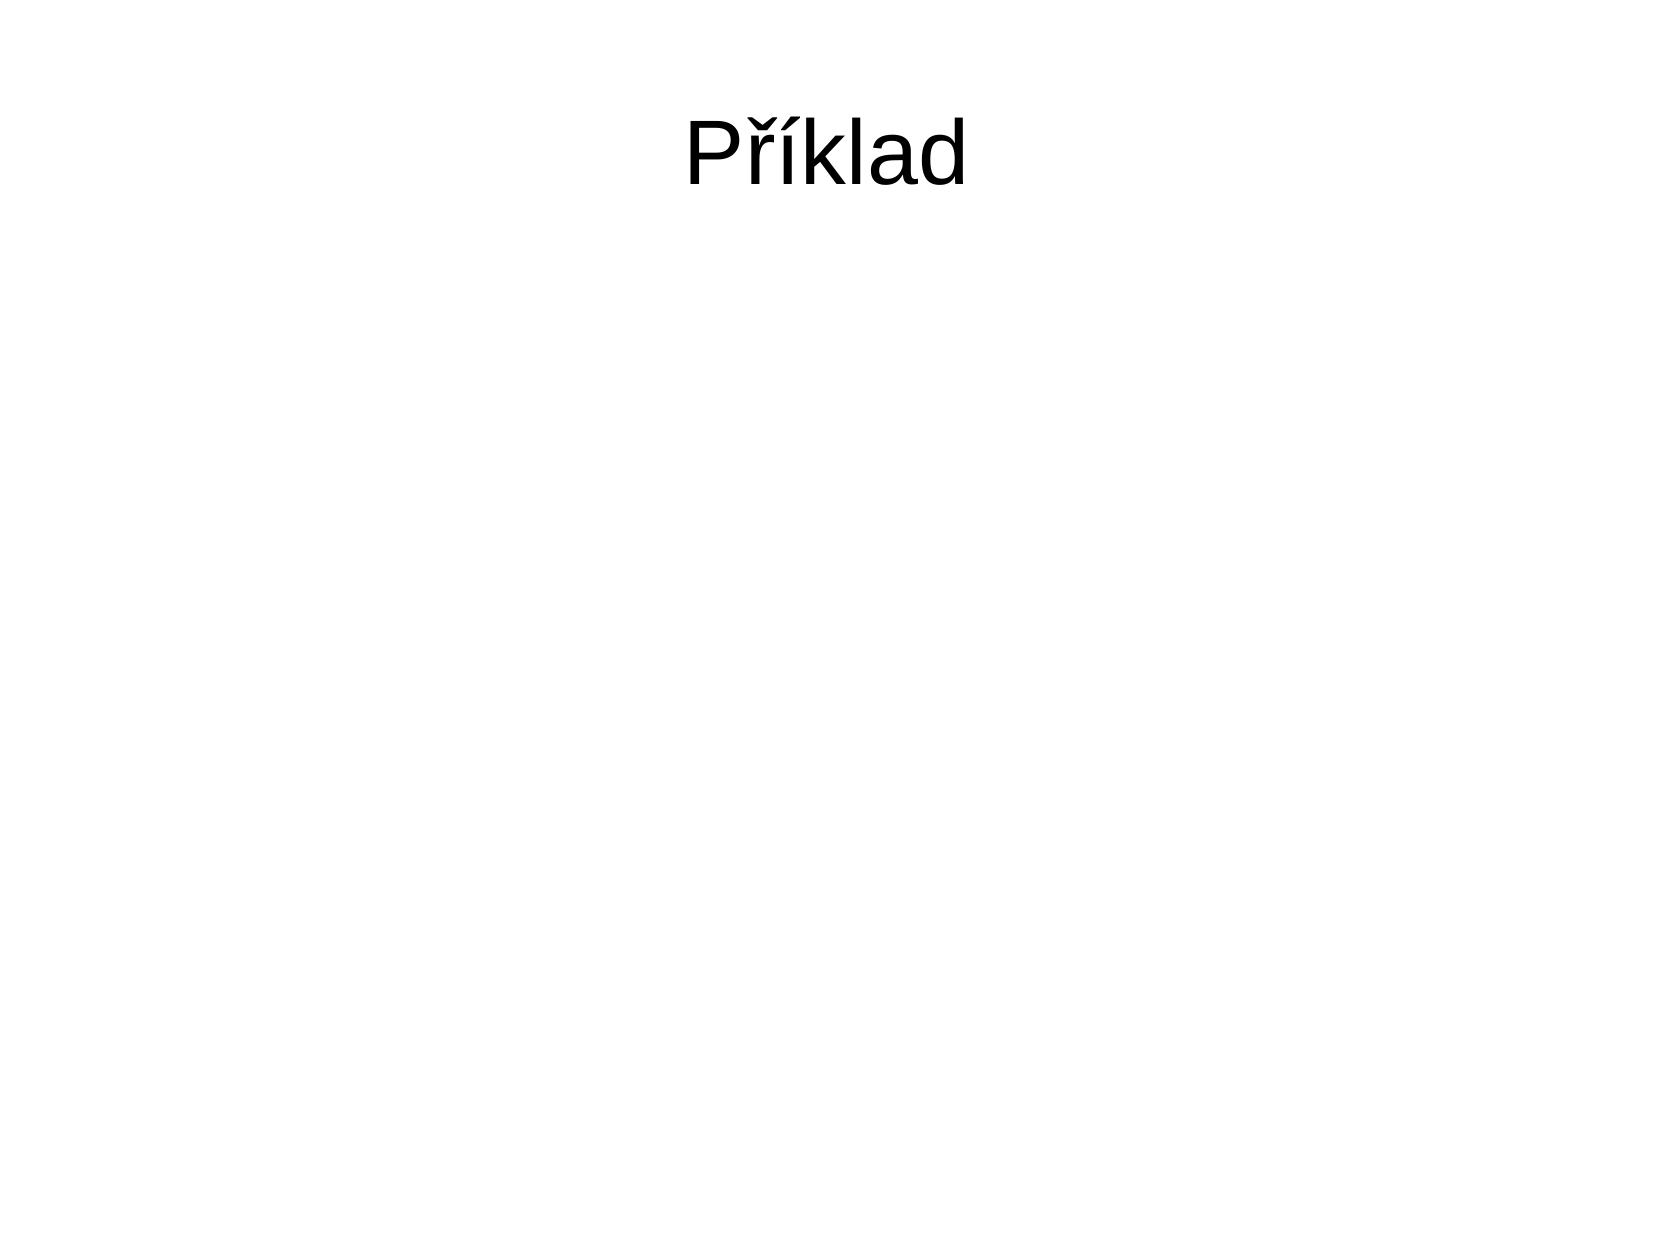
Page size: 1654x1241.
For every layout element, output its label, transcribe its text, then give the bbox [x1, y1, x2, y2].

title Příklad [82, 49, 1571, 257]
